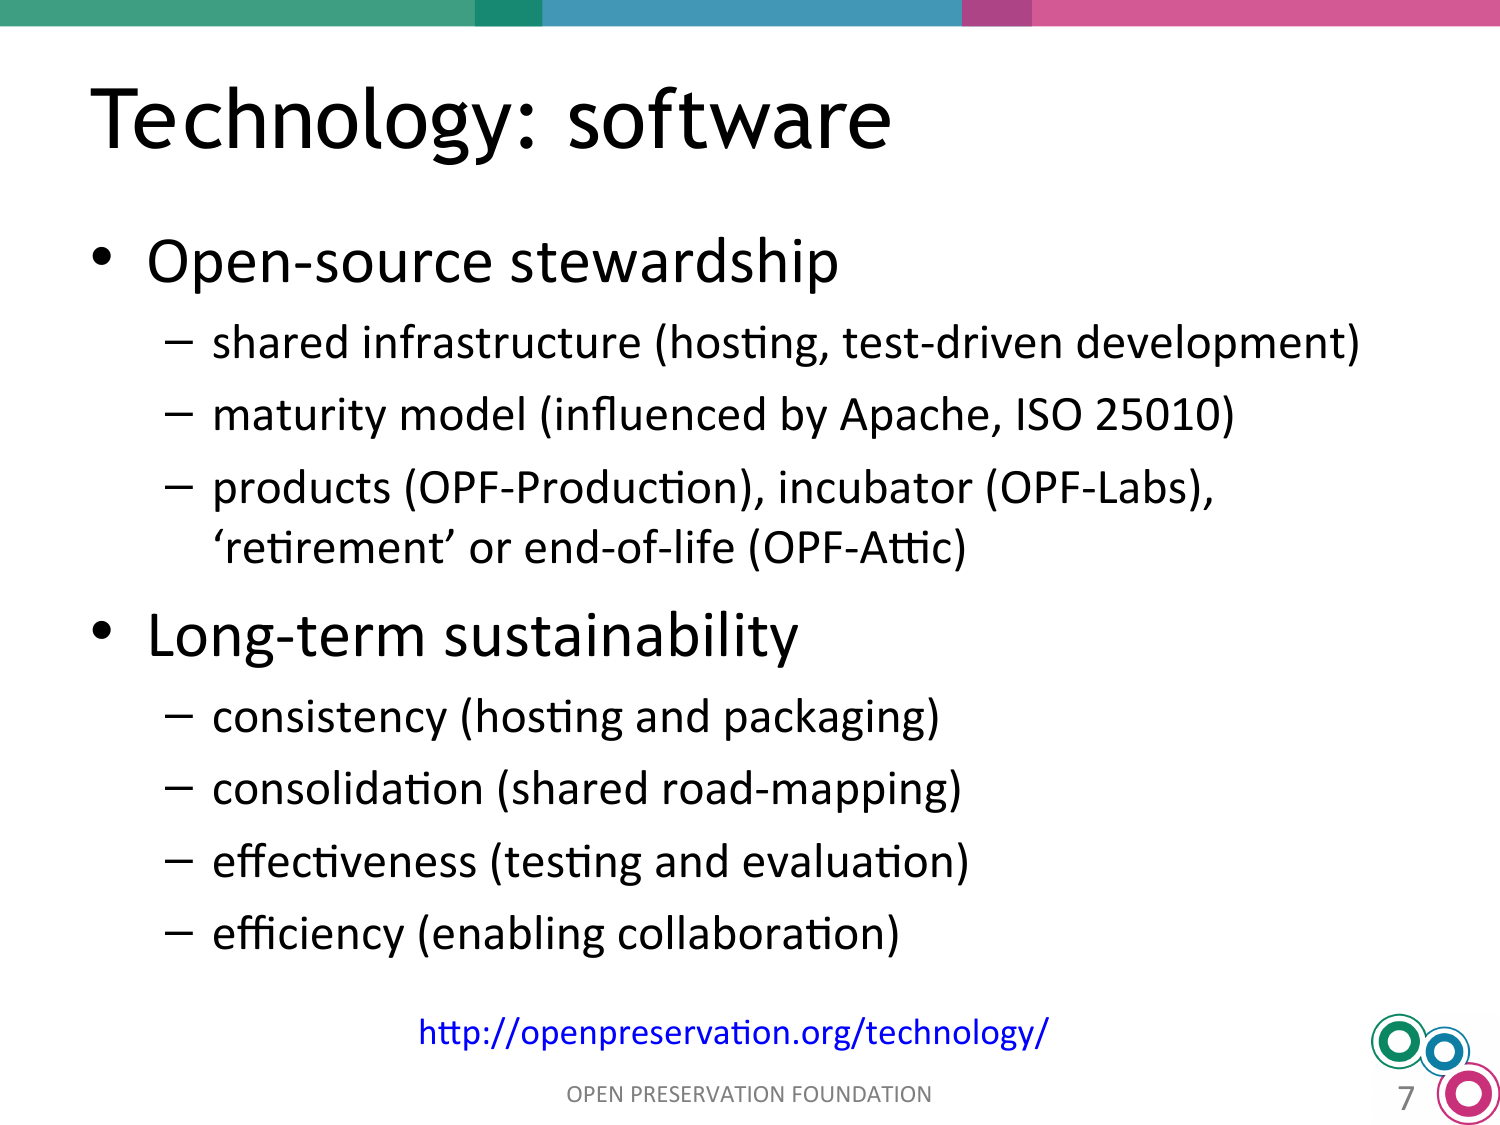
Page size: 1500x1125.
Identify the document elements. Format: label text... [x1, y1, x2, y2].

list Open-source stewardship shared infrastructure (hosting, test-driven development) maturity model (influenced by Apache, ISO 25010) products (OPF-Production), incubator (OPF-Labs), ‘retirement’ or end-of-life (OPF-Attic) Long-term sustainability consistency (hosting and packaging) consolidation (shared road-mapping) effectiveness (testing and evaluation) efficiency (enabling collaboration) [75, 208, 1426, 1005]
text_box http://openpreservation.org/technology/ [112, 999, 1365, 1061]
title Technology: software [75, 45, 1426, 185]
picture [1371, 1013, 1500, 1125]
